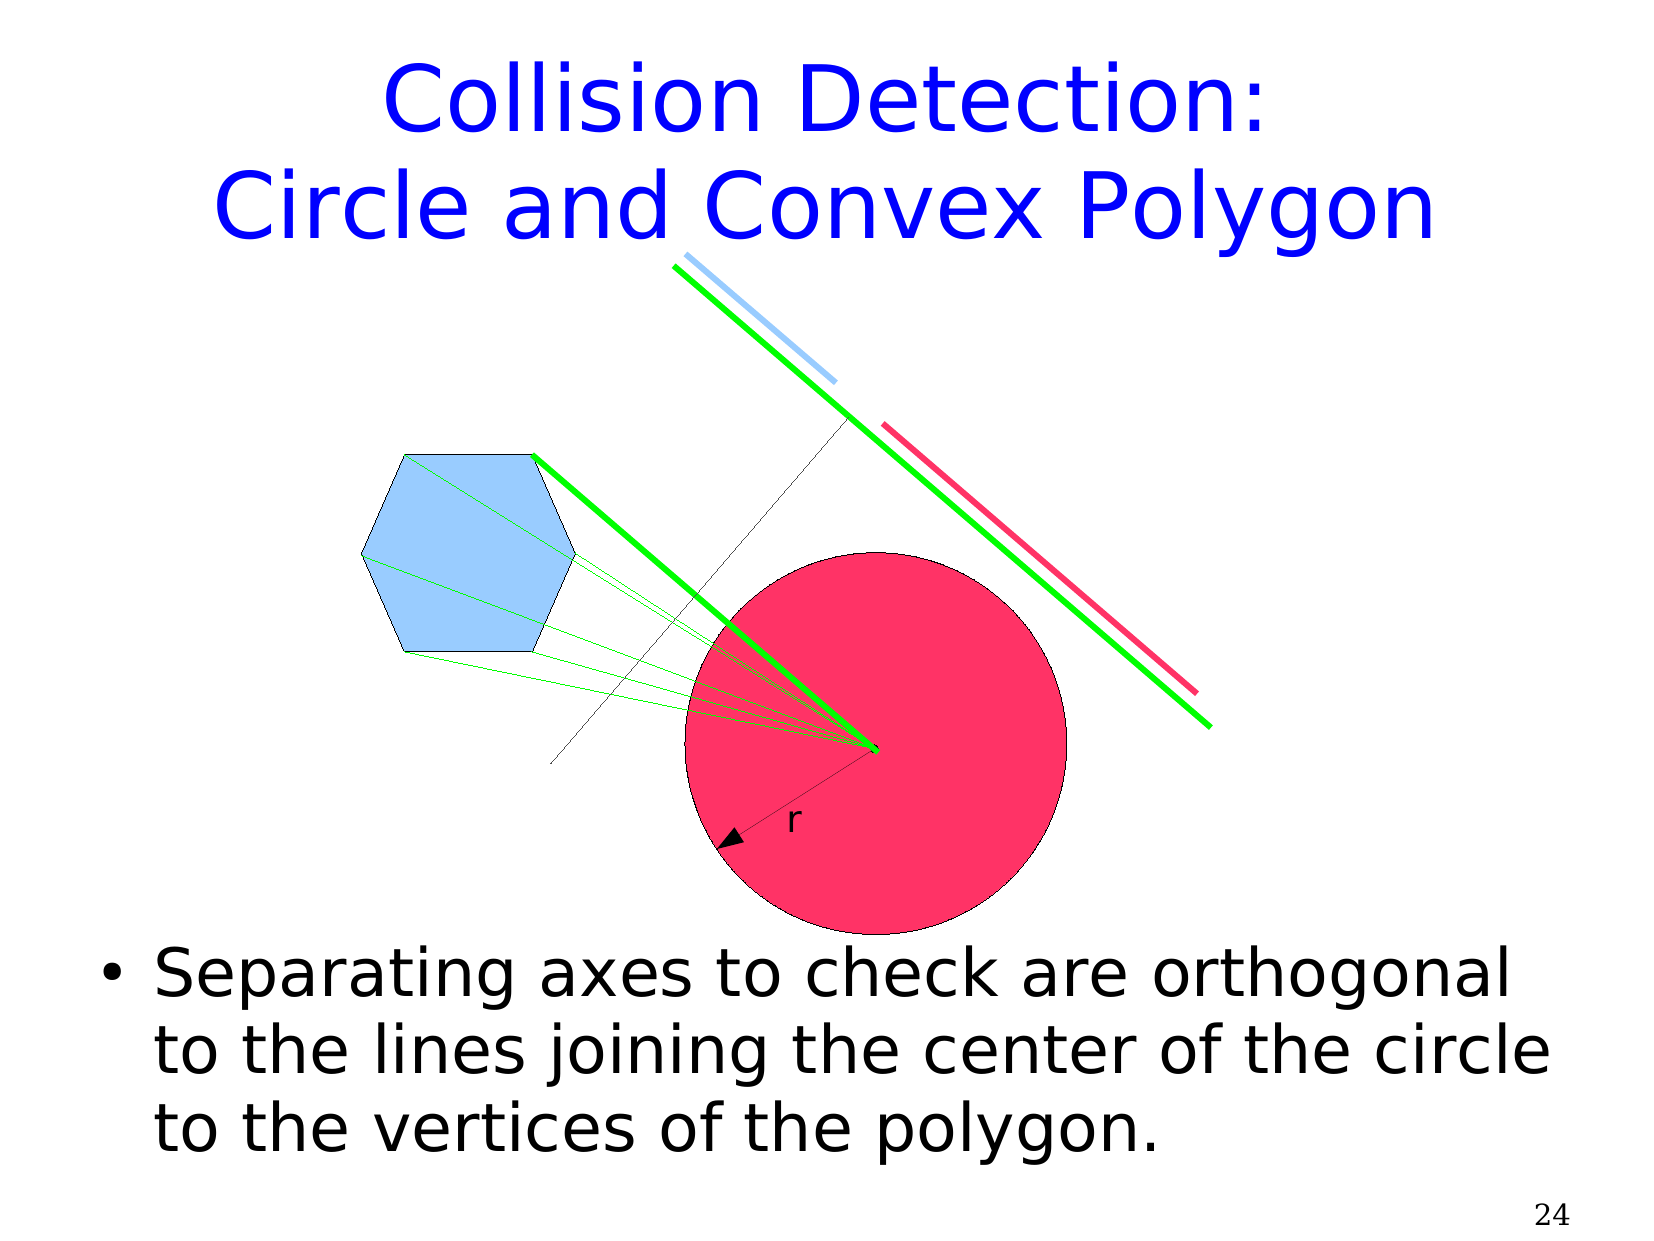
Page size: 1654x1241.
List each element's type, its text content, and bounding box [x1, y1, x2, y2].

text_box [684, 626, 870, 848]
list Separating axes to check are orthogonal to the lines joining the center of the circle to the vertices of the polygon. [82, 290, 1571, 1168]
title Collision Detection: Circle and Convex Polygon [82, 45, 1571, 261]
text_box r [771, 790, 848, 850]
text_box [361, 454, 576, 652]
text_box [717, 552, 1067, 935]
